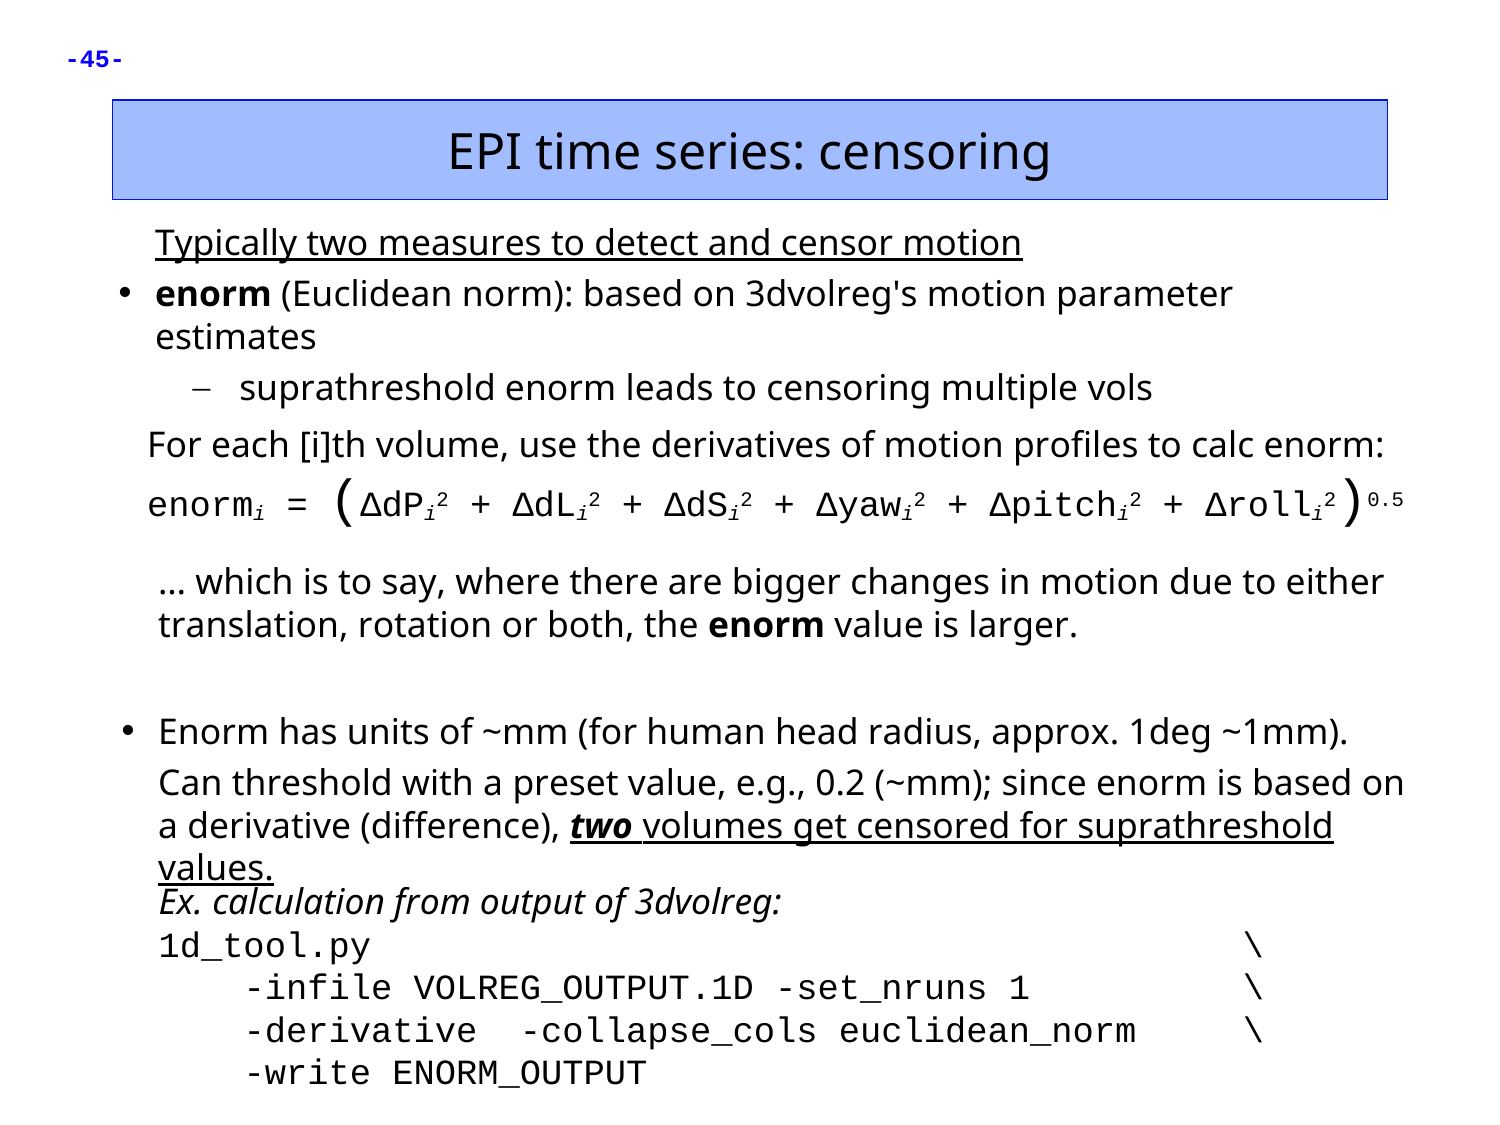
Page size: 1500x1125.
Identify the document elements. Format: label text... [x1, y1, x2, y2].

text_box For each [i]th volume, use the derivatives of motion profiles to calc enorm: enormi = (ΔdPi2 + ΔdLi2 + ΔdSi2 + Δyawi2 + Δpitchi2 + Δrolli2)0.5 [132, 414, 1447, 551]
text_box EPI time series: censoring [112, 99, 1388, 200]
text_box Ex. calculation from output of 3dvolreg: 1d_tool.py \ -infile VOLREG_OUTPUT.1D -set_nruns 1 \ -derivative -collapse_cols euclidean_norm \ -write ENORM_OUTPUT [143, 871, 1306, 1105]
text_box Typically two measures to detect and censor motion enorm (Euclidean norm): based on 3dvolreg's motion parameter estimates suprathreshold enorm leads to censoring multiple vols [102, 212, 1396, 316]
text_box … which is to say, where there are bigger changes in motion due to either translation, rotation or both, the enorm value is larger. Enorm has units of ~mm (for human head radius, approx. 1deg ~1mm). Can threshold with a preset value, e.g., 0.2 (~mm); since enorm is based on a derivative (difference), two volumes get censored for suprathreshold values. [105, 551, 1450, 853]
